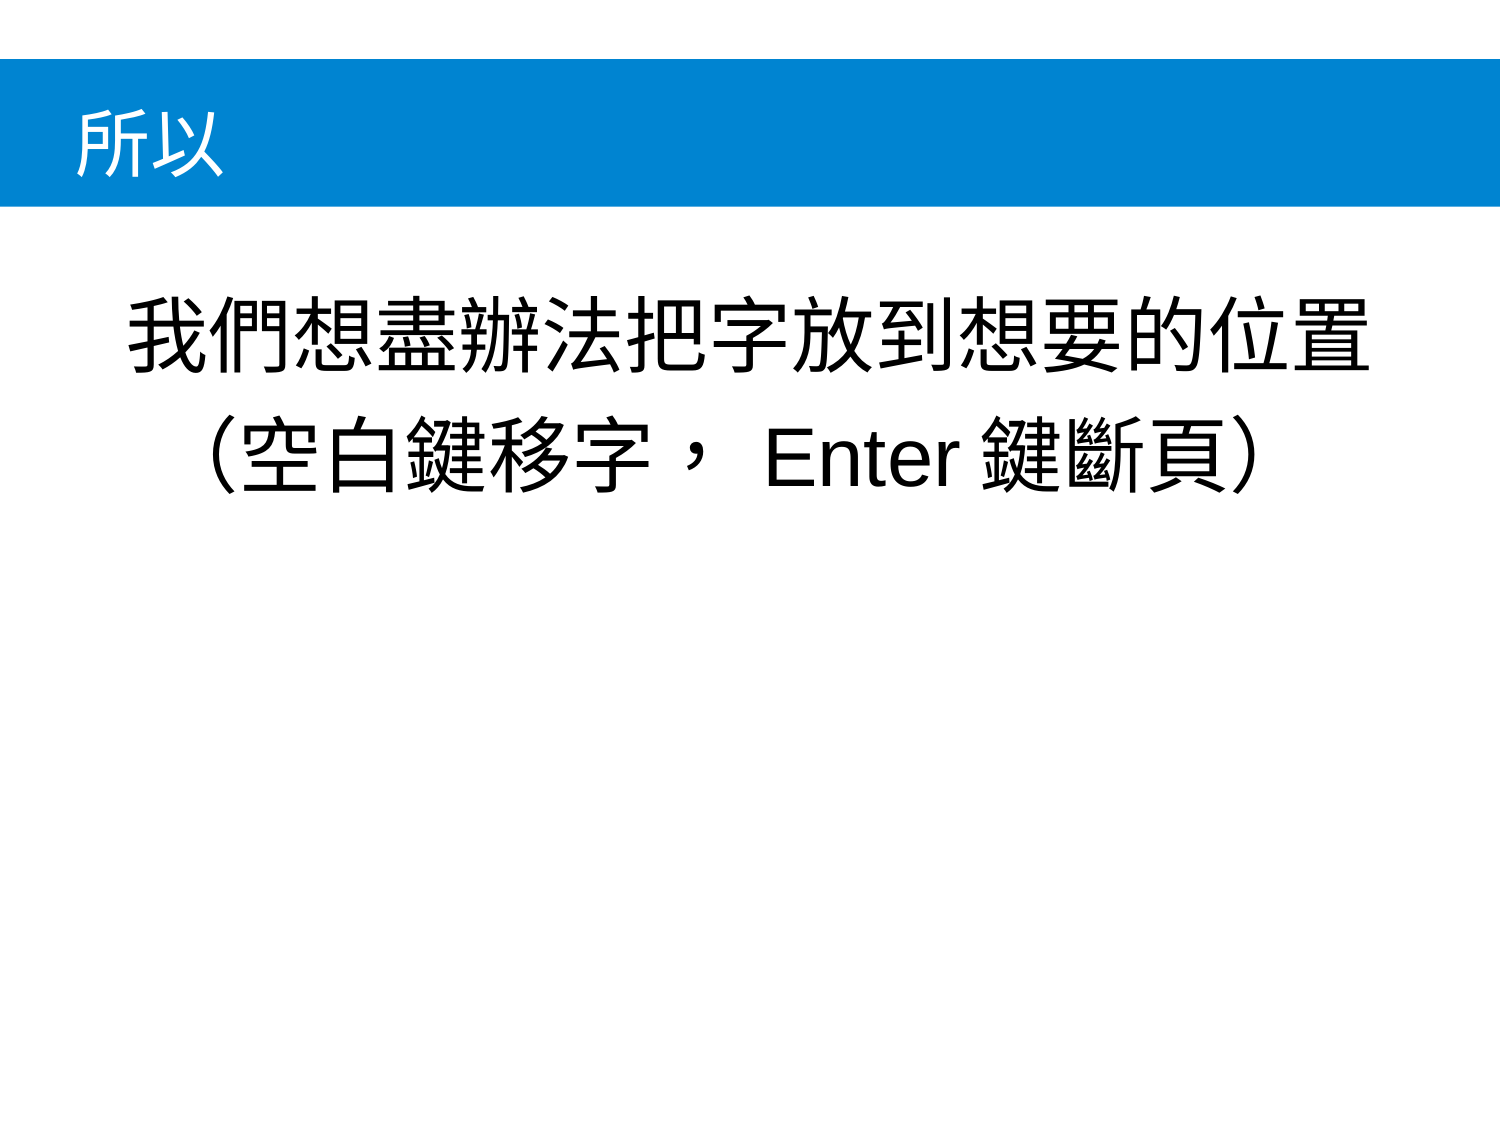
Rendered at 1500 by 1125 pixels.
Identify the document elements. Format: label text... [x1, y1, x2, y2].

subtitle 我們想盡辦法把字放到想要的位置 （空白鍵移字，Enter鍵斷頁） [75, 269, 1426, 913]
title 所以 [75, 44, 1425, 233]
